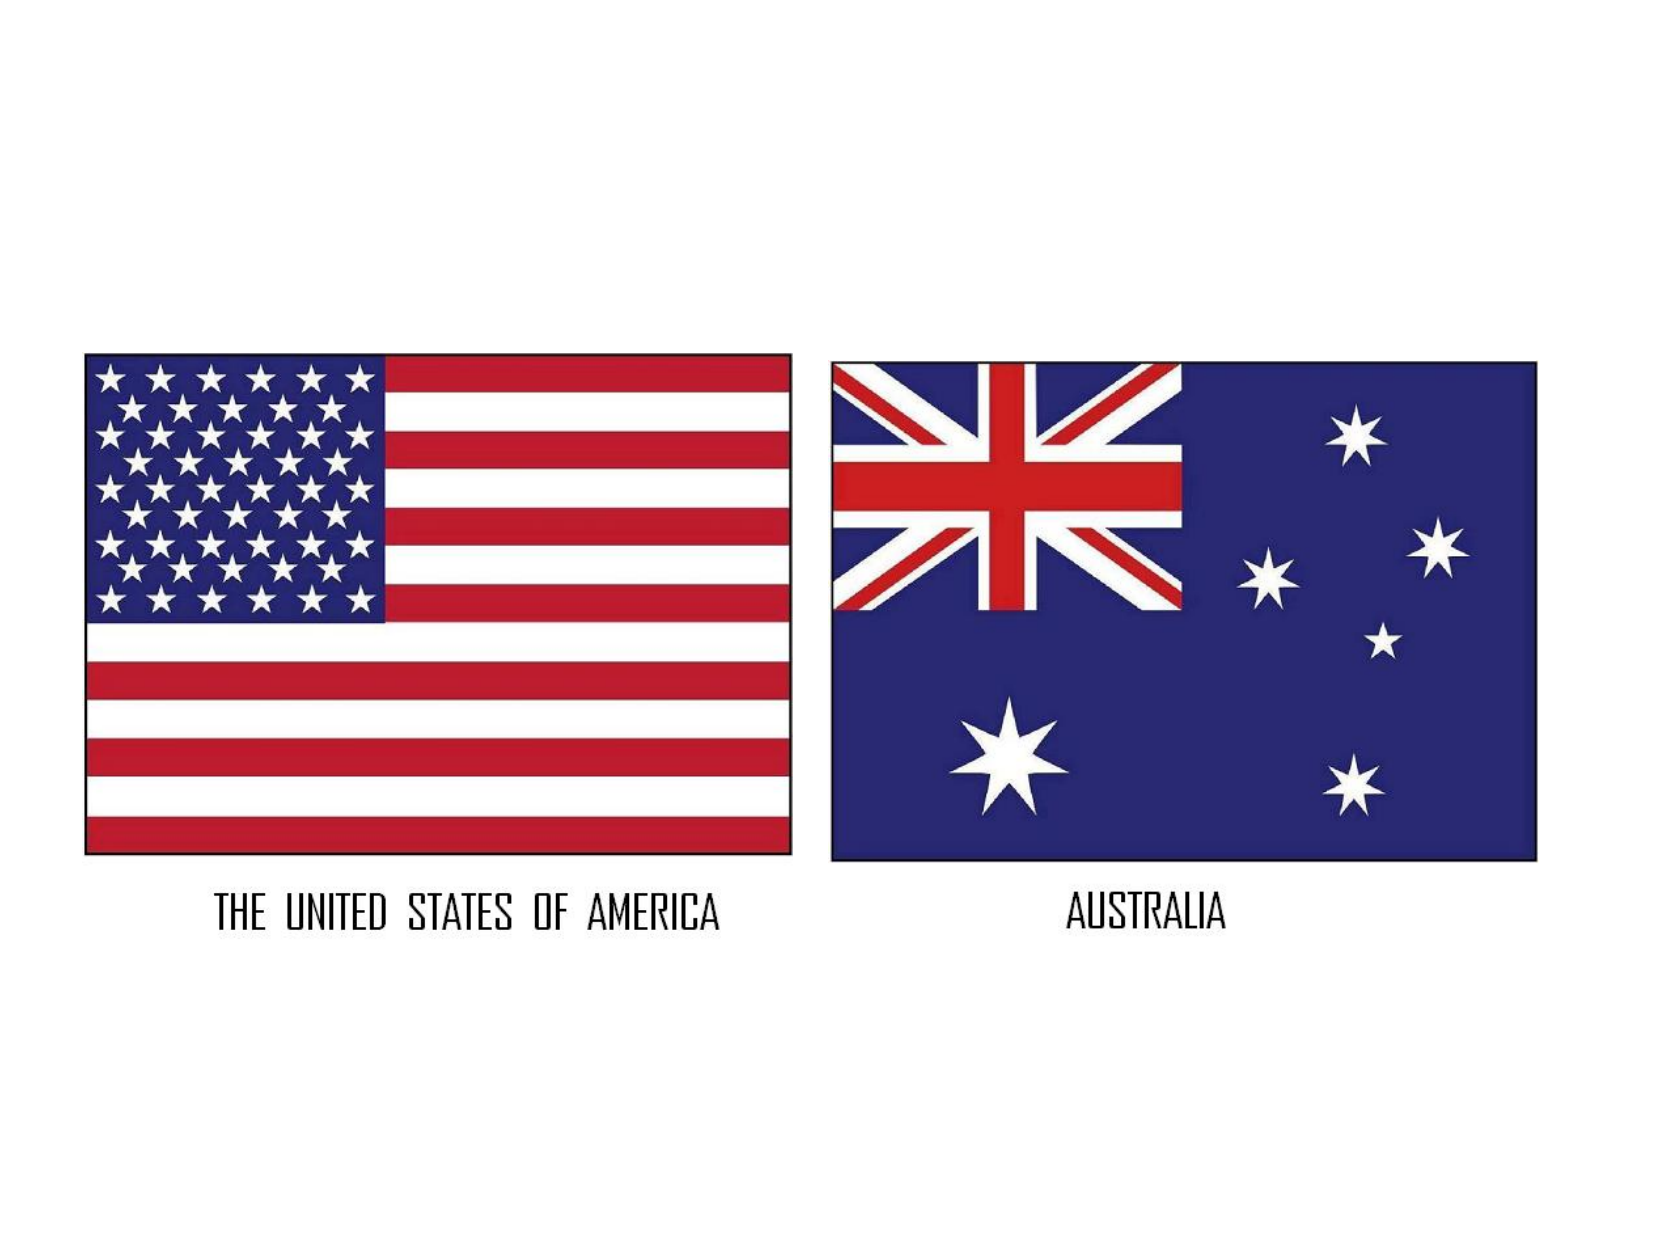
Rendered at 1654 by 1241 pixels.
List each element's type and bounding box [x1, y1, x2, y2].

picture [828, 360, 1539, 939]
picture [82, 352, 793, 947]
